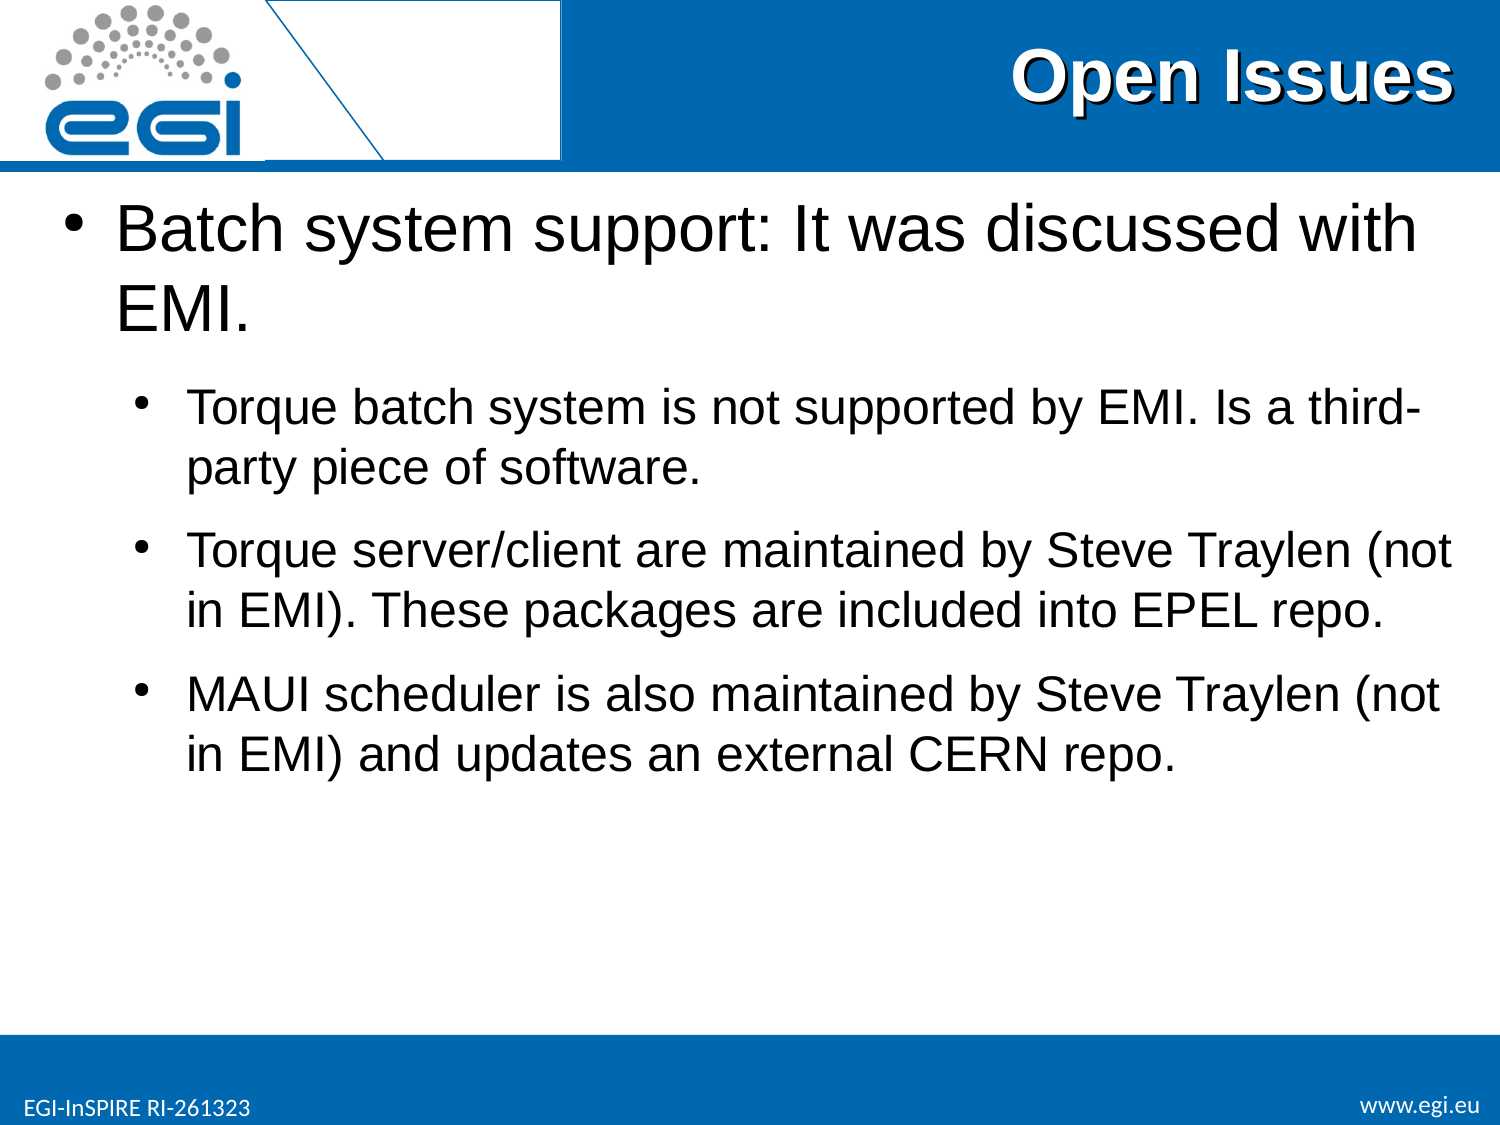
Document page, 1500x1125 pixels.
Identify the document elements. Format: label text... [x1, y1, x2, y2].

title Open Issues [348, 19, 1471, 161]
list Batch system support: It was discussed with EMI. Torque batch system is not supported by EMI. Is a third-party piece of software. Torque server/client are maintained by Steve Traylen (not in EMI). These packages are included into EPEL repo. MAUI scheduler is also maintained by Steve Traylen (not in EMI) and updates an external CERN repo. [29, 177, 1477, 1004]
picture [0, 0, 265, 161]
